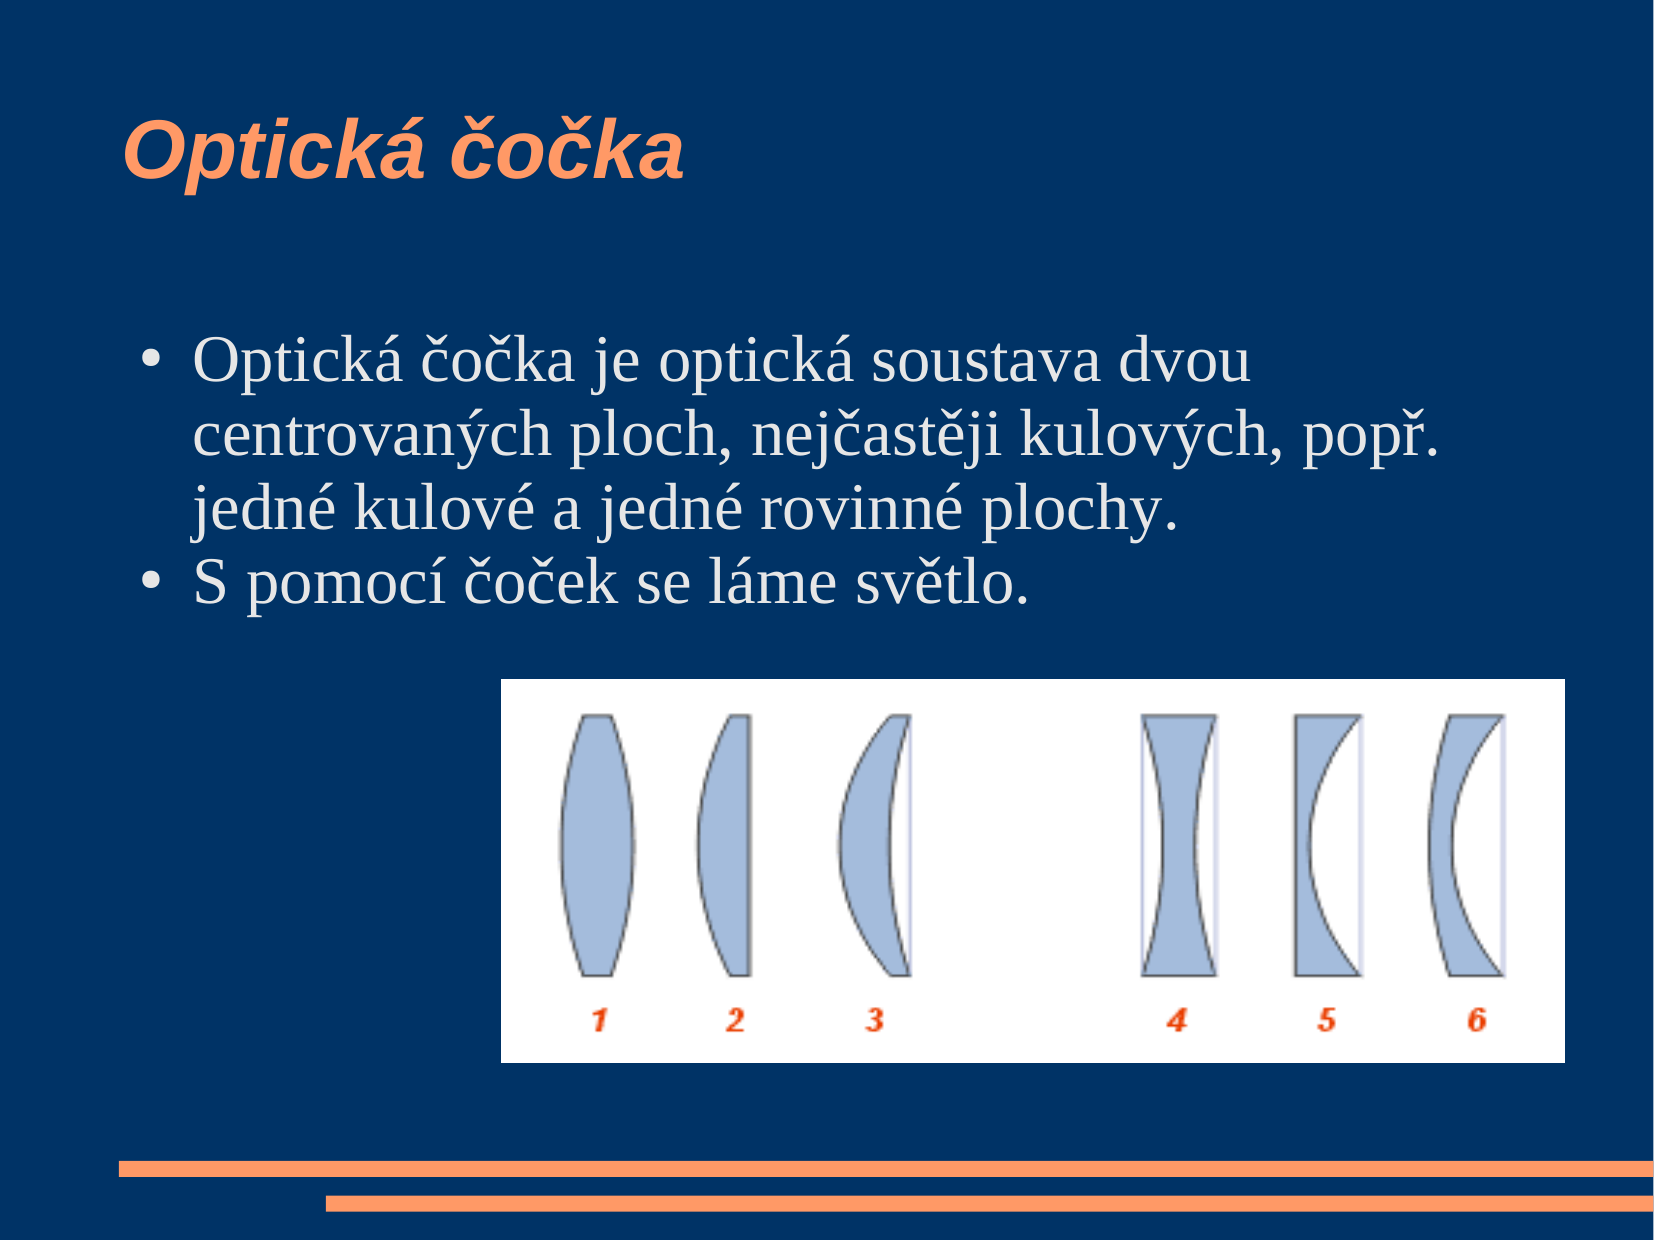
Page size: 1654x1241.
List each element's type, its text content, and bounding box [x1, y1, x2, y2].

list Optická čočka je optická soustava dvou centrovaných ploch, nejčastěji kulových, popř. jedné kulové a jedné rovinné plochy. S pomocí čoček se láme světlo. [121, 322, 1561, 1118]
title Optická čočka [121, 53, 1534, 247]
picture [501, 679, 1565, 1063]
